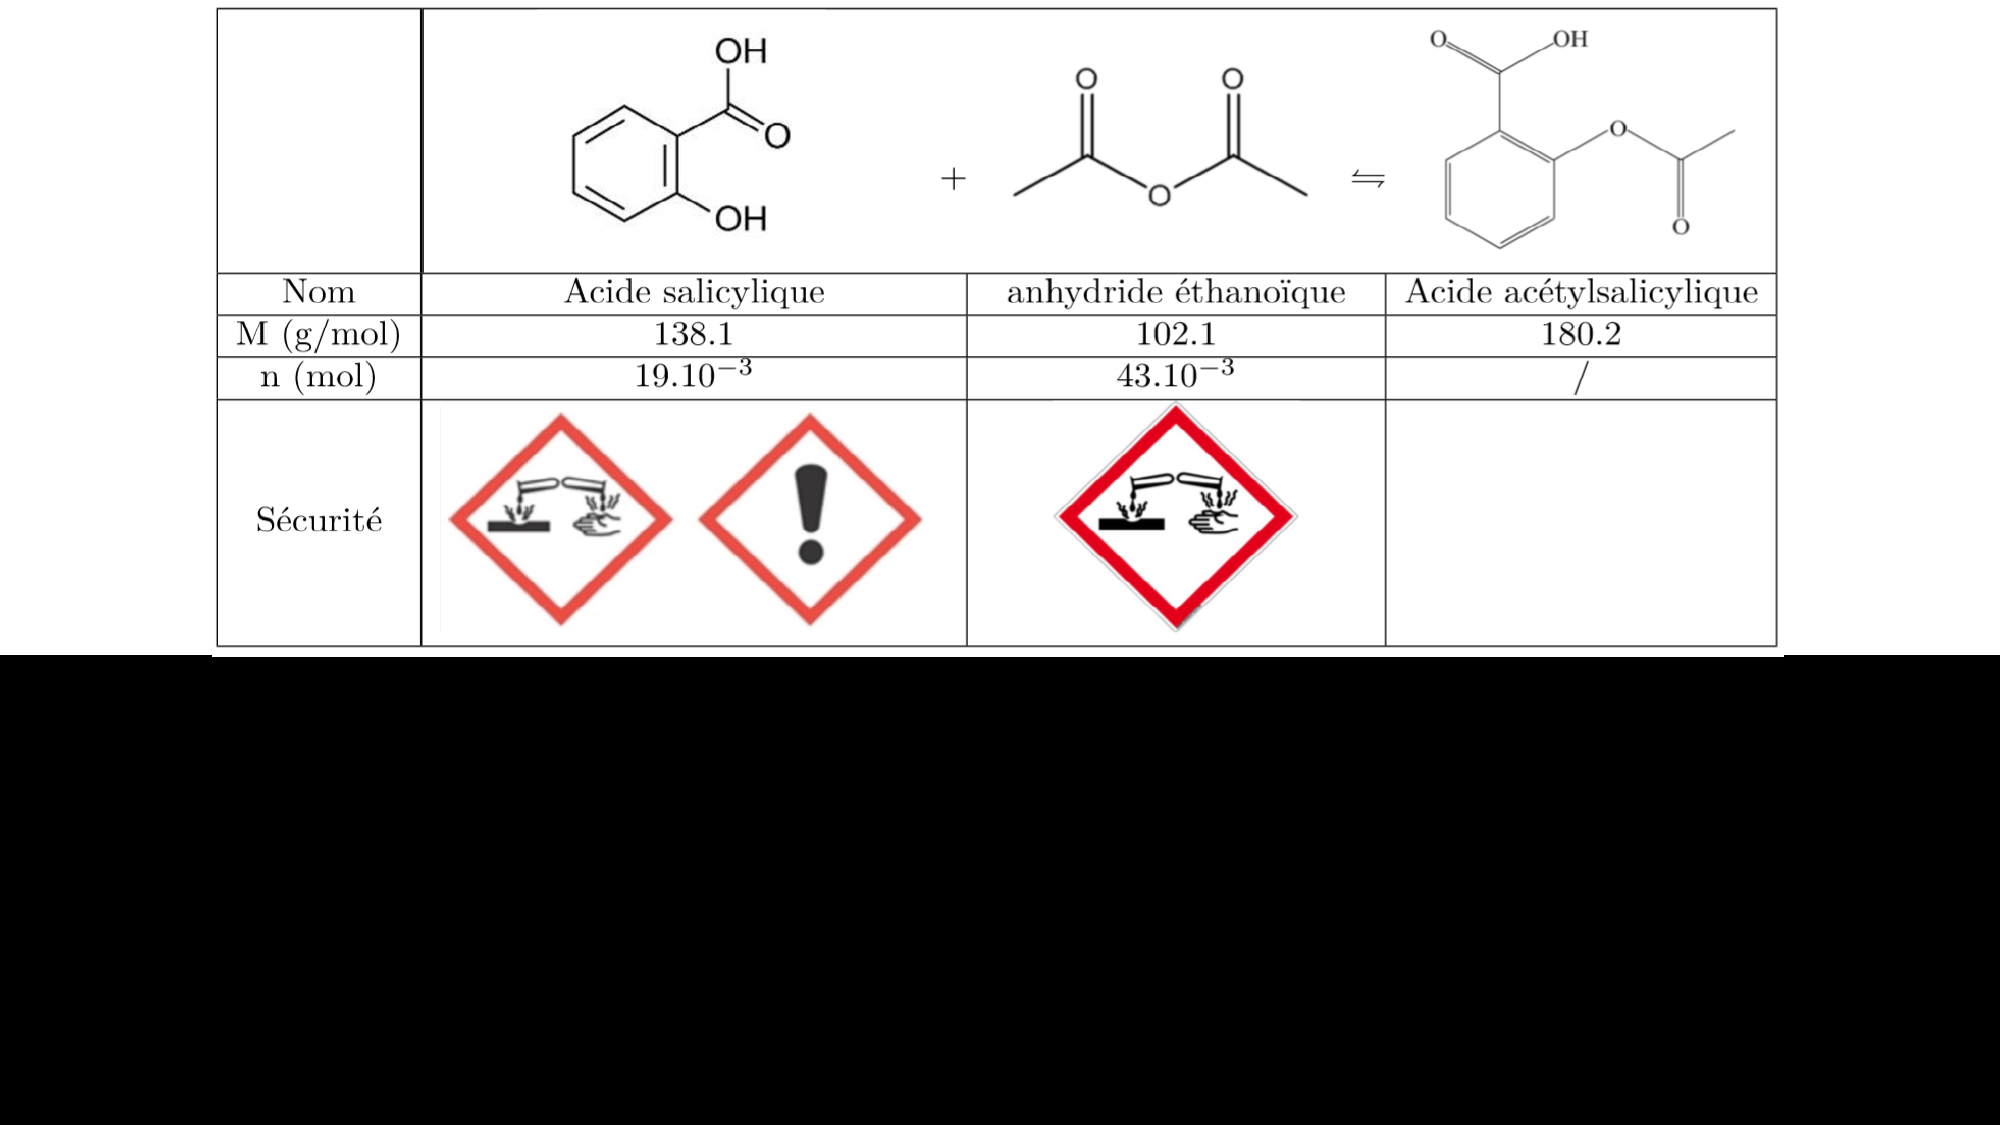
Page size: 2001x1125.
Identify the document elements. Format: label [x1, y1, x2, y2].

picture [212, 0, 1784, 657]
text_box [0, 656, 2000, 1125]
